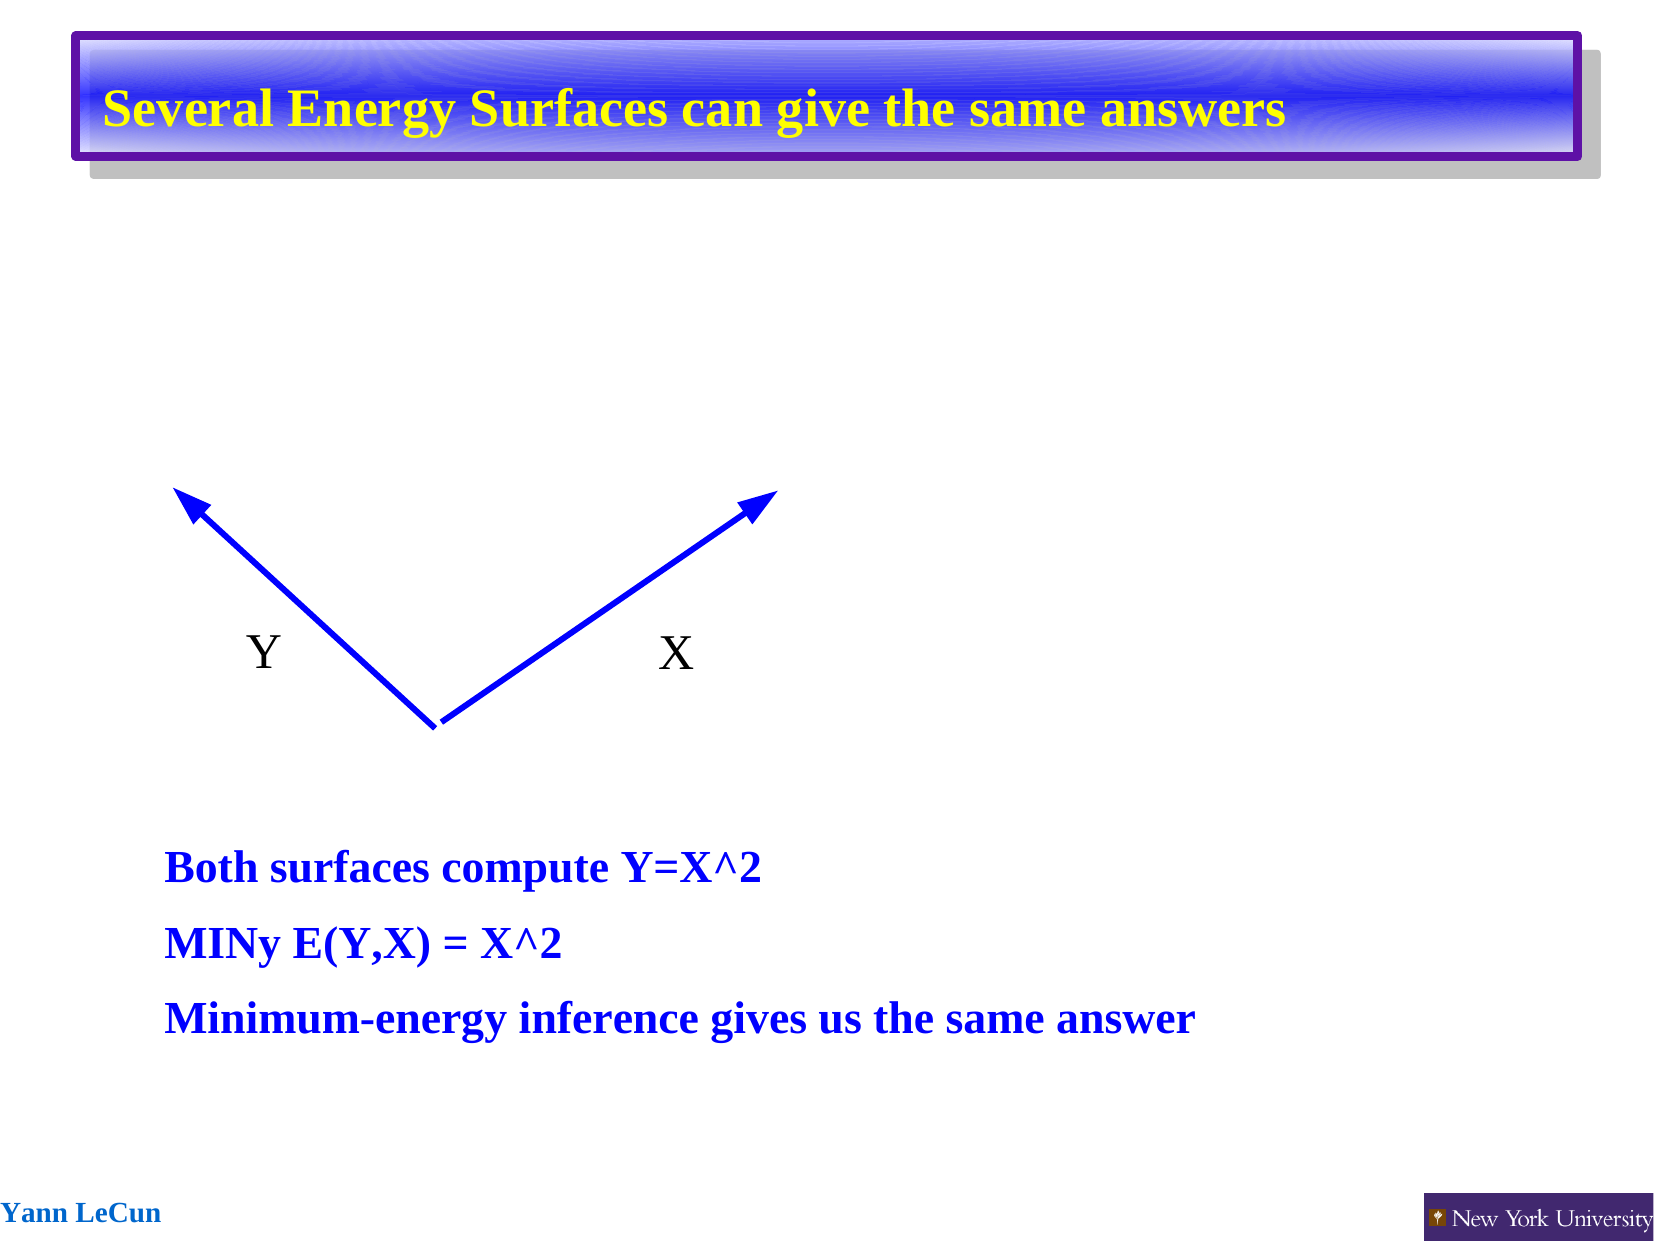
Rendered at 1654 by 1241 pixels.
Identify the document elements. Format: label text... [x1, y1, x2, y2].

title Several Energy Surfaces can give the same answers [75, 35, 1578, 157]
list Both surfaces compute Y=X^2 MINy E(Y,X) = X^2 Minimum-energy inference gives us the same answer [164, 842, 1355, 1136]
picture [220, 536, 375, 679]
text_box X [658, 624, 695, 686]
picture [1424, 1193, 1654, 1241]
text_box Y [245, 623, 282, 685]
picture [220, 222, 1362, 679]
